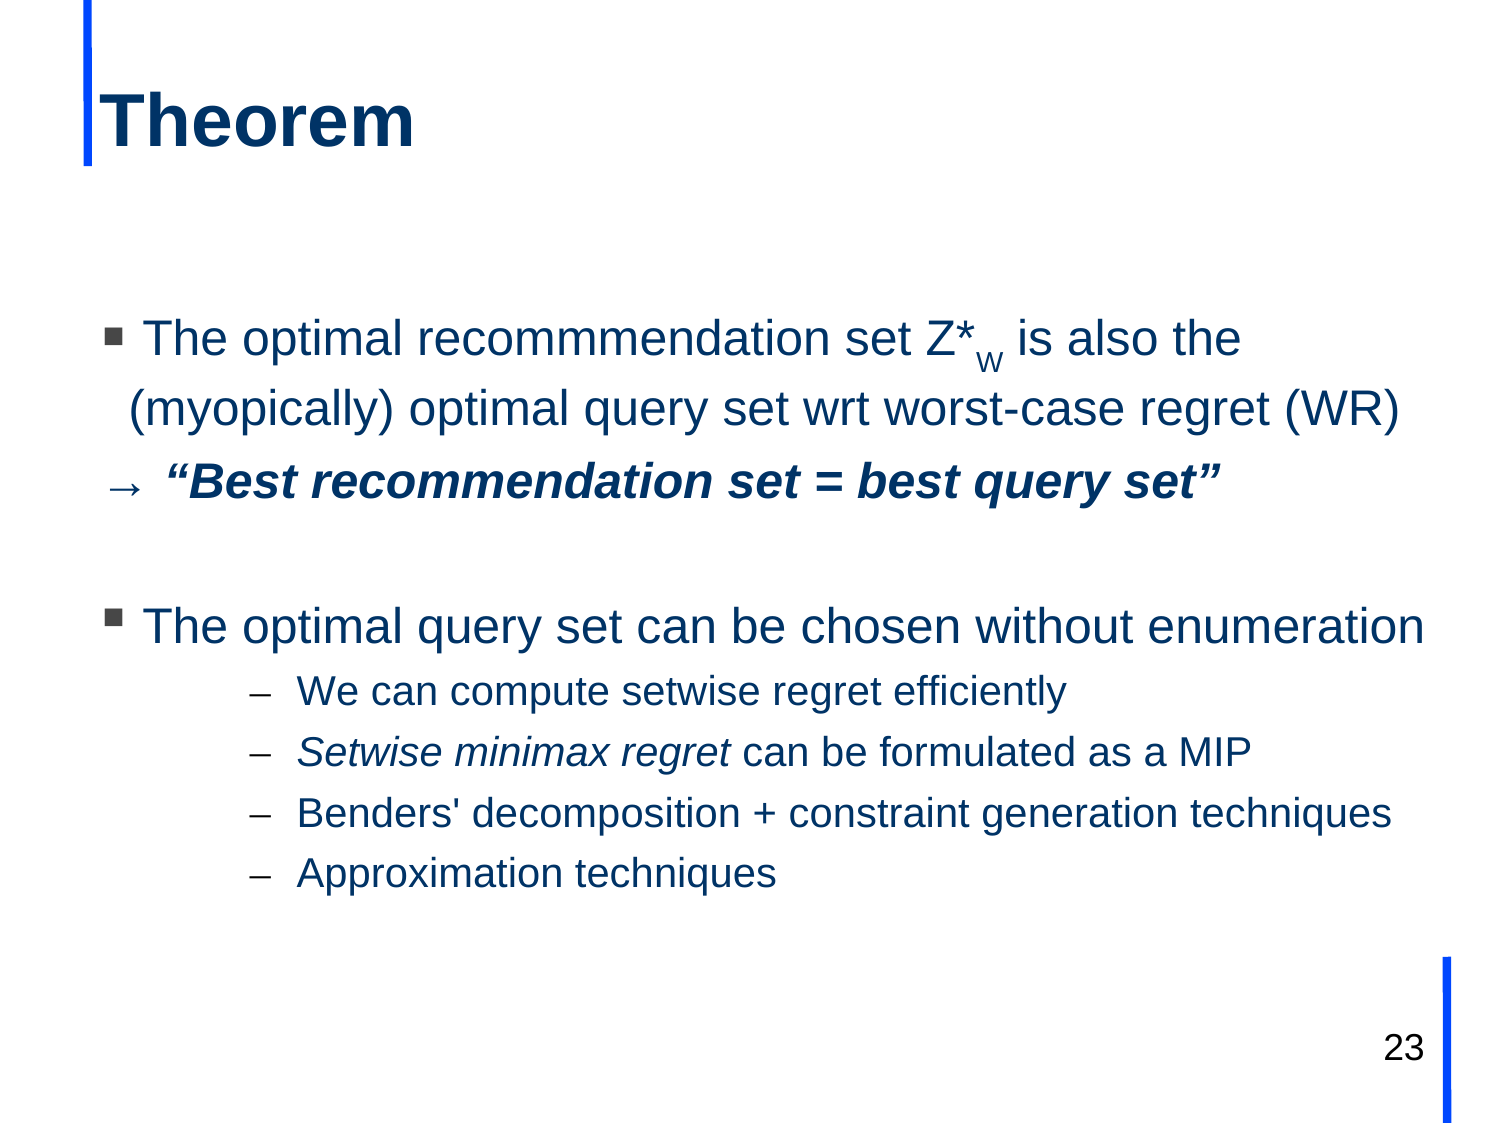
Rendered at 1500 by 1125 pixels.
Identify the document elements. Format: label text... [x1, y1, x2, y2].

list The optimal recommmendation set Z*W is also the (myopically) optimal query set wrt worst-case regret (WR) → “Best recommendation set = best query set” The optimal query set can be chosen without enumeration We can compute setwise regret efficiently Setwise minimax regret can be formulated as a MIP Benders' decomposition + constraint generation techniques Approximation techniques [99, 237, 1438, 1056]
title Theorem [99, 32, 1438, 206]
